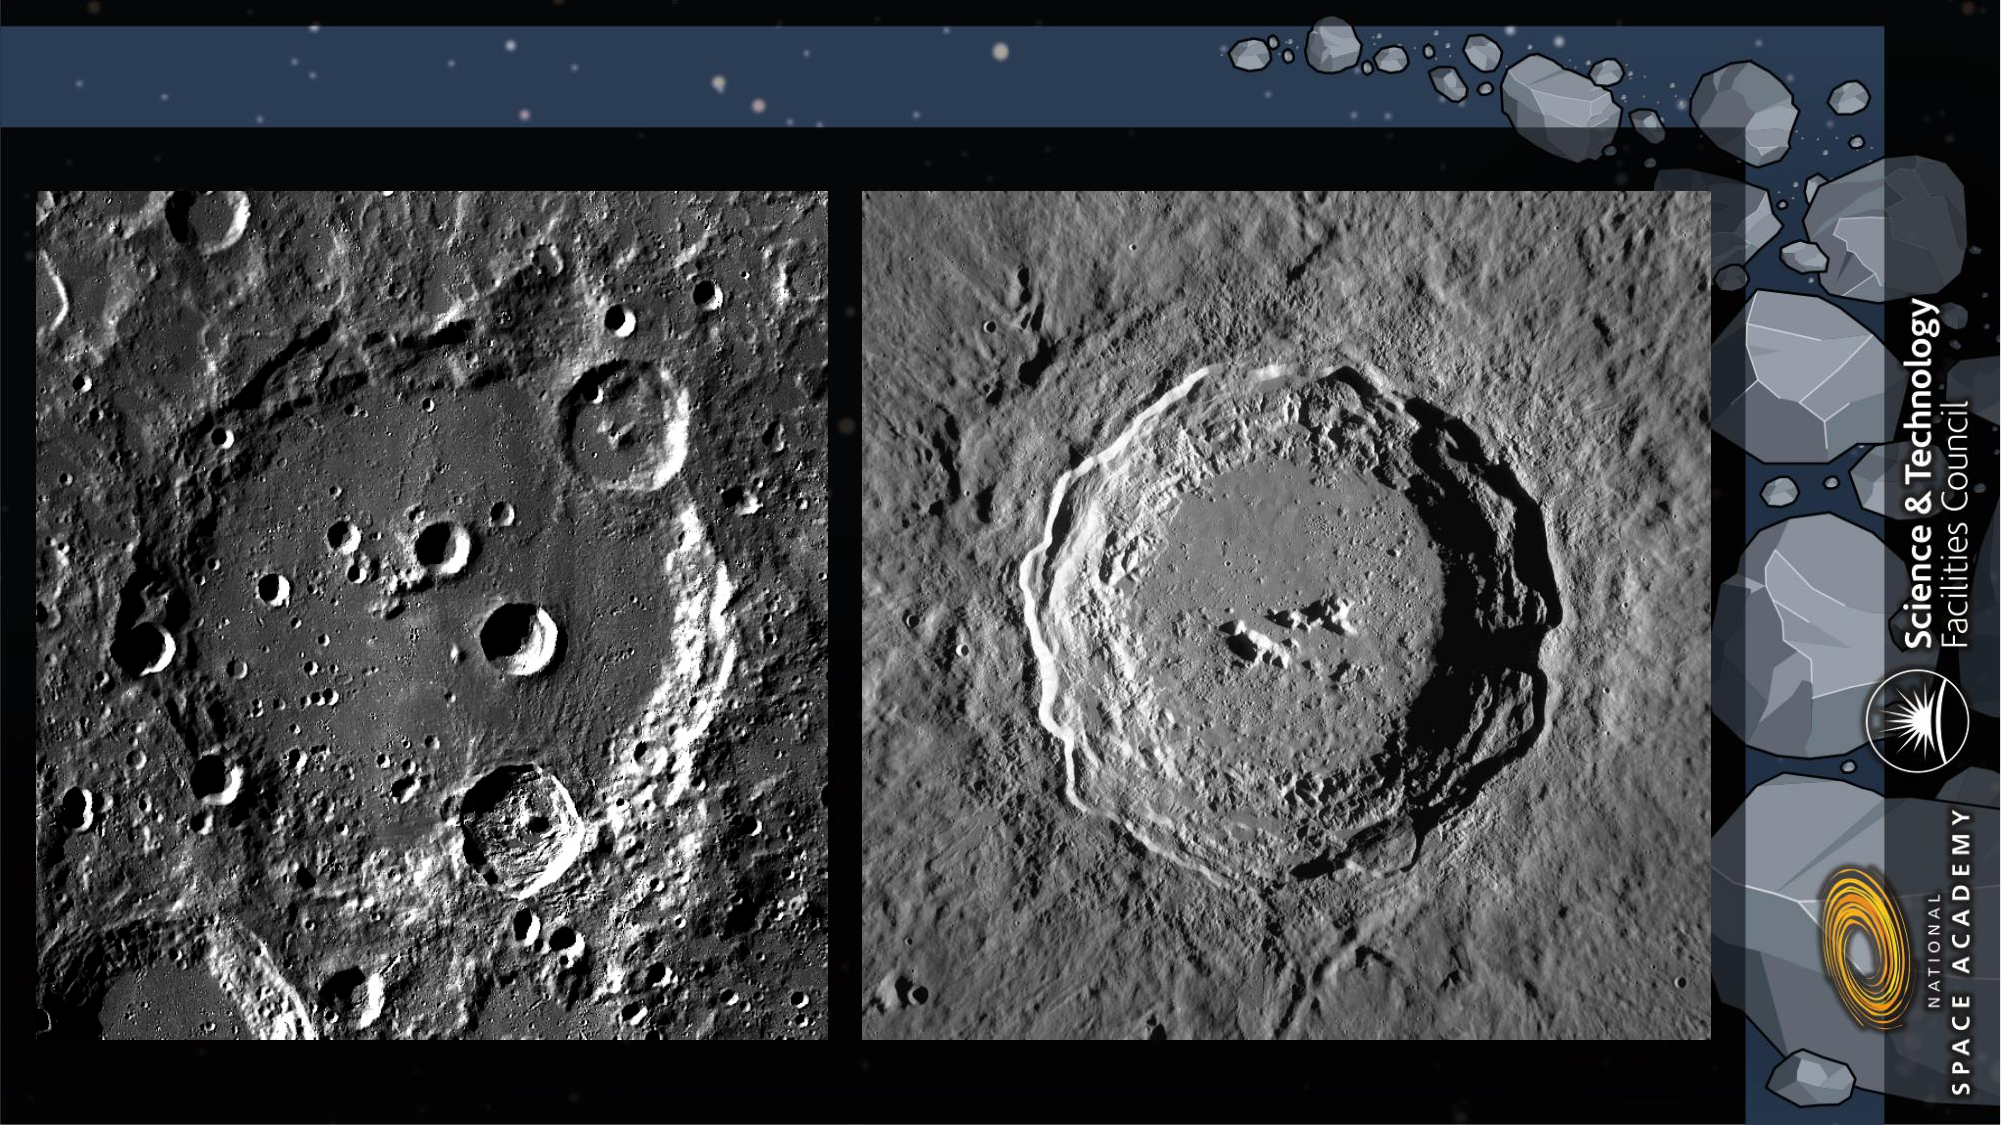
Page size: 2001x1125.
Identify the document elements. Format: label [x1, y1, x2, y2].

picture [862, 191, 1711, 1040]
picture [36, 191, 828, 1040]
